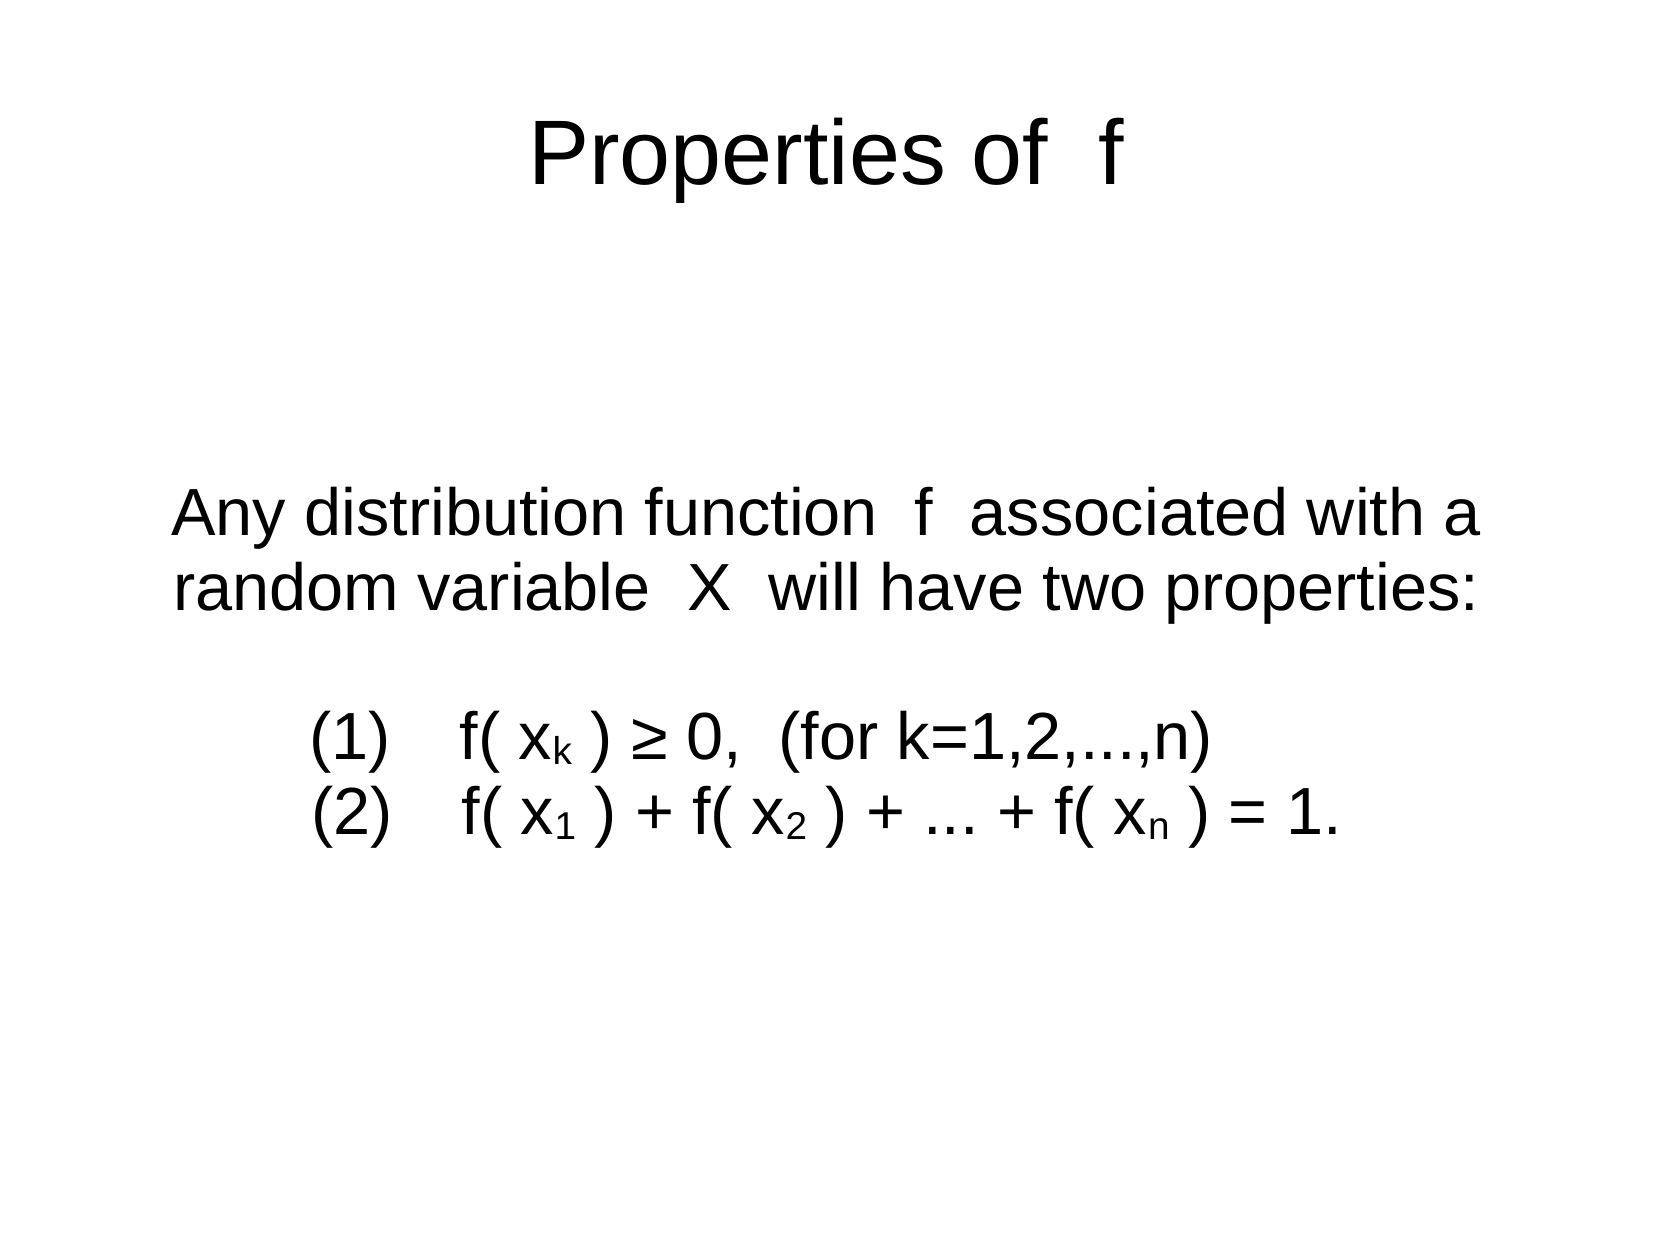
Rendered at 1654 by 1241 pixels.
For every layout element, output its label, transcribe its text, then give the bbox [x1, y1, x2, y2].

subtitle Any distribution function f associated with a random variable X will have two properties: (1) f( xk ) ≥ 0, (for k=1,2,...,n) (2) f( x1 ) + f( x2 ) + ... + f( xn ) = 1. [82, 297, 1571, 1102]
title Properties of f [82, 56, 1571, 250]
